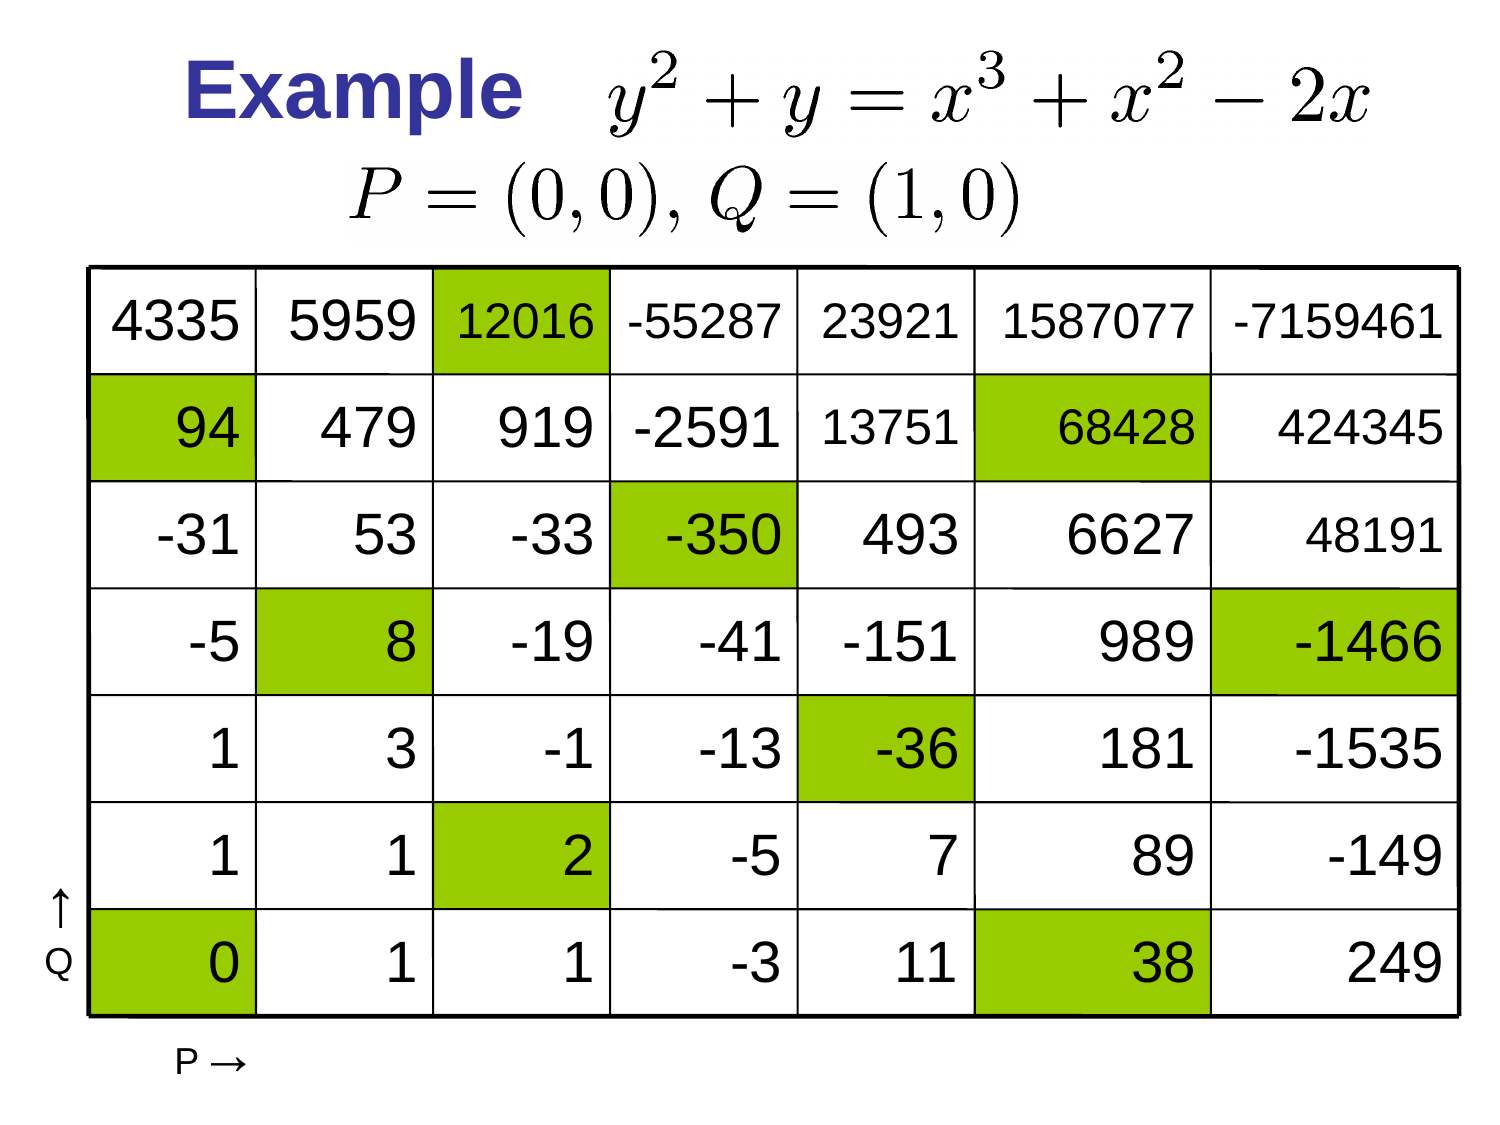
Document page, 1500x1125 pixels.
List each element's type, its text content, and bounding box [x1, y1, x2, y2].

text_box 13751 [799, 376, 973, 480]
text_box 11 [799, 911, 973, 1013]
text_box -7159461 [1212, 270, 1456, 373]
picture [608, 42, 1377, 139]
text_box -1535 [1212, 697, 1456, 801]
text_box 989 [976, 590, 1209, 694]
text_box -33 [434, 483, 608, 587]
text_box -1 [434, 697, 609, 801]
text_box 94 [91, 376, 254, 480]
text_box 0 [92, 911, 254, 1013]
text_box 38 [976, 911, 1209, 1014]
picture [348, 160, 1022, 242]
text_box -350 [612, 483, 796, 587]
text_box 1 [92, 697, 254, 801]
text_box 23921 [799, 270, 973, 373]
text_box 1 [257, 911, 432, 1013]
text_box -5 [612, 804, 796, 908]
text_box 68428 [976, 376, 1209, 480]
text_box 1587077 [976, 270, 1209, 373]
text_box -151 [799, 590, 973, 694]
text_box 1 [92, 804, 254, 908]
text_box -1466 [1212, 590, 1456, 694]
text_box 53 [257, 483, 431, 587]
text_box 5959 [257, 270, 431, 373]
title Example [64, 30, 644, 149]
text_box P→ [159, 1014, 273, 1096]
text_box 3 [257, 697, 431, 801]
text_box 919 [434, 376, 608, 480]
text_box 8 [257, 590, 431, 694]
text_box 48191 [1212, 483, 1456, 587]
text_box 12016 [434, 270, 608, 373]
text_box ↑ Q [29, 857, 93, 991]
text_box -2591 [611, 376, 796, 480]
text_box -55287 [611, 270, 796, 373]
text_box -31 [91, 483, 254, 587]
text_box -13 [612, 697, 796, 801]
text_box -41 [612, 590, 796, 694]
text_box 249 [1212, 911, 1456, 1014]
text_box 2 [435, 804, 609, 908]
text_box 6627 [976, 483, 1209, 587]
text_box 493 [799, 483, 973, 587]
text_box 181 [976, 697, 1209, 801]
text_box 1 [435, 911, 609, 1013]
text_box 4335 [91, 270, 254, 373]
text_box -3 [612, 911, 796, 1013]
text_box 89 [976, 804, 1209, 908]
text_box 479 [257, 376, 431, 480]
text_box -19 [434, 590, 609, 694]
text_box -149 [1212, 804, 1456, 908]
text_box -5 [91, 590, 254, 694]
text_box 7 [799, 804, 973, 908]
text_box 424345 [1212, 376, 1456, 480]
text_box -36 [799, 697, 973, 801]
text_box 1 [257, 804, 431, 908]
